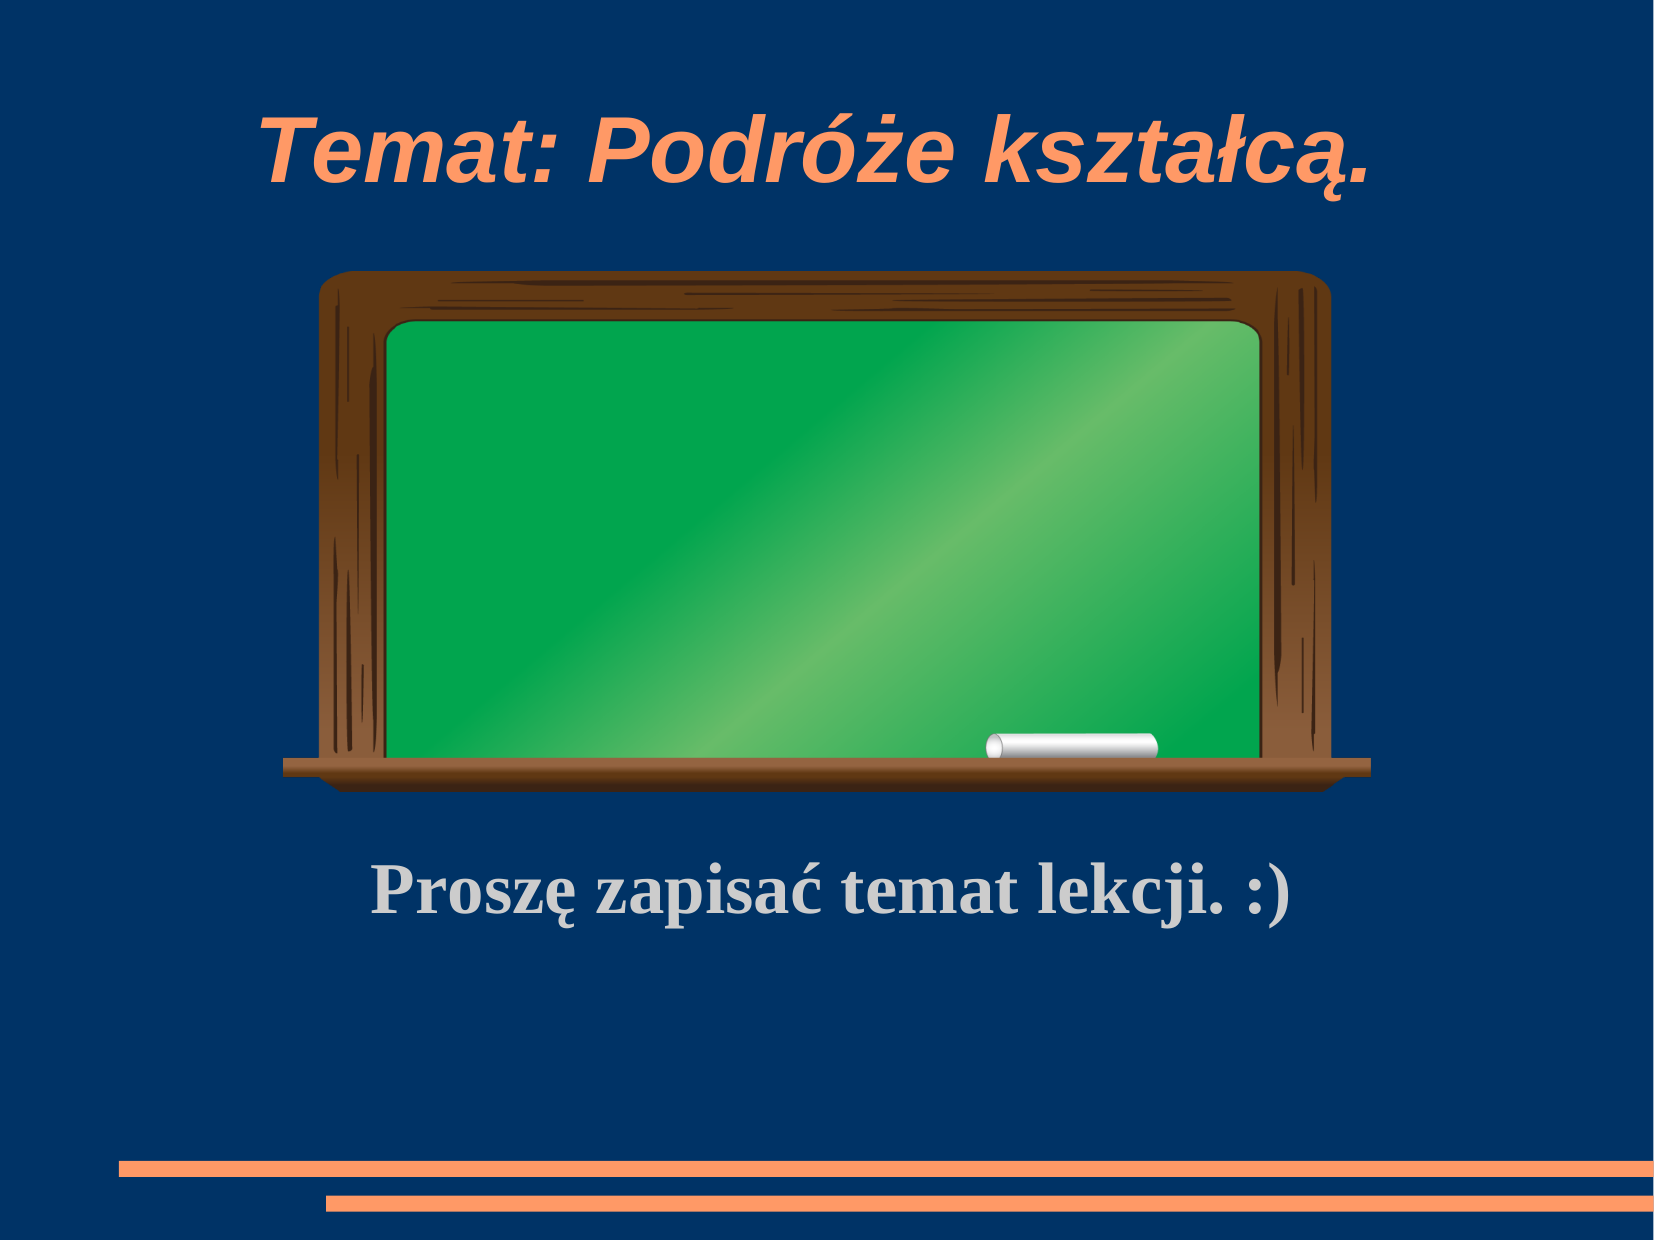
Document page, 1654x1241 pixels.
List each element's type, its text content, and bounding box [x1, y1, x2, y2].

title Temat: Podróże kształcą. [121, 46, 1534, 254]
subtitle Proszę zapisać temat lekcji. :) [121, 322, 1561, 1132]
picture [283, 271, 1371, 792]
